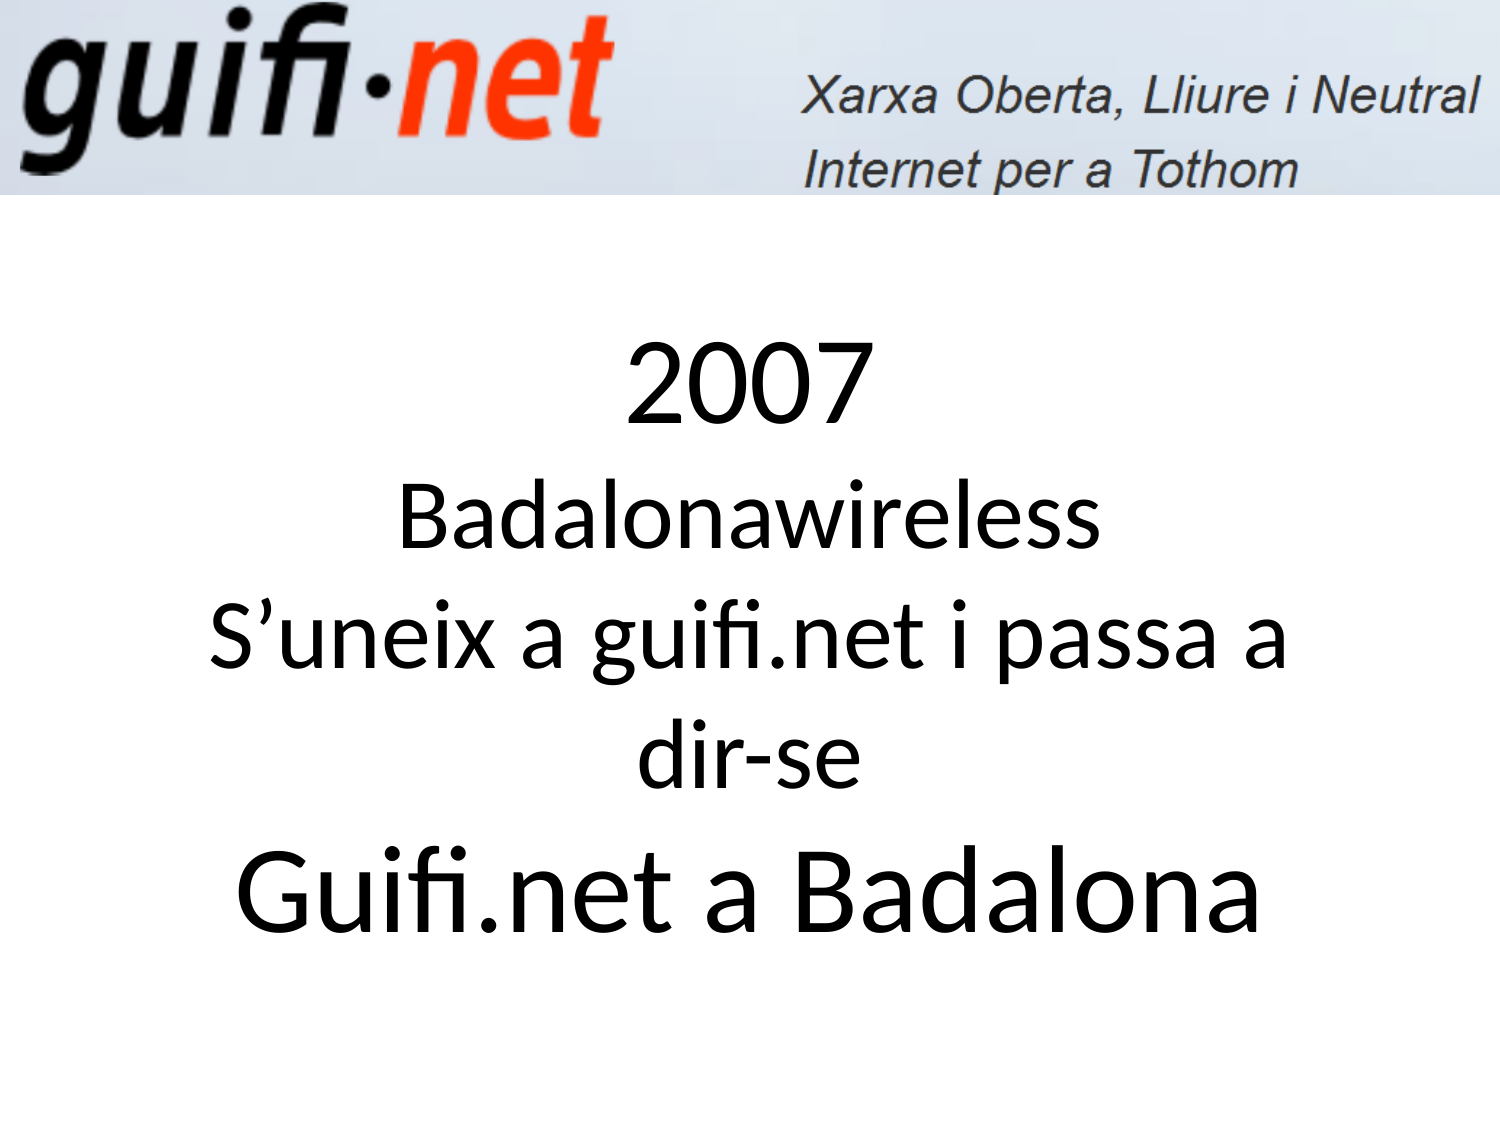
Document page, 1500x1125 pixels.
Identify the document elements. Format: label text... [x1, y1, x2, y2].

text_box 2007 Badalonawireless S’uneix a guifi.net i passa a dir-se Guifi.net a Badalona [117, 290, 1382, 966]
picture [0, 0, 1500, 195]
